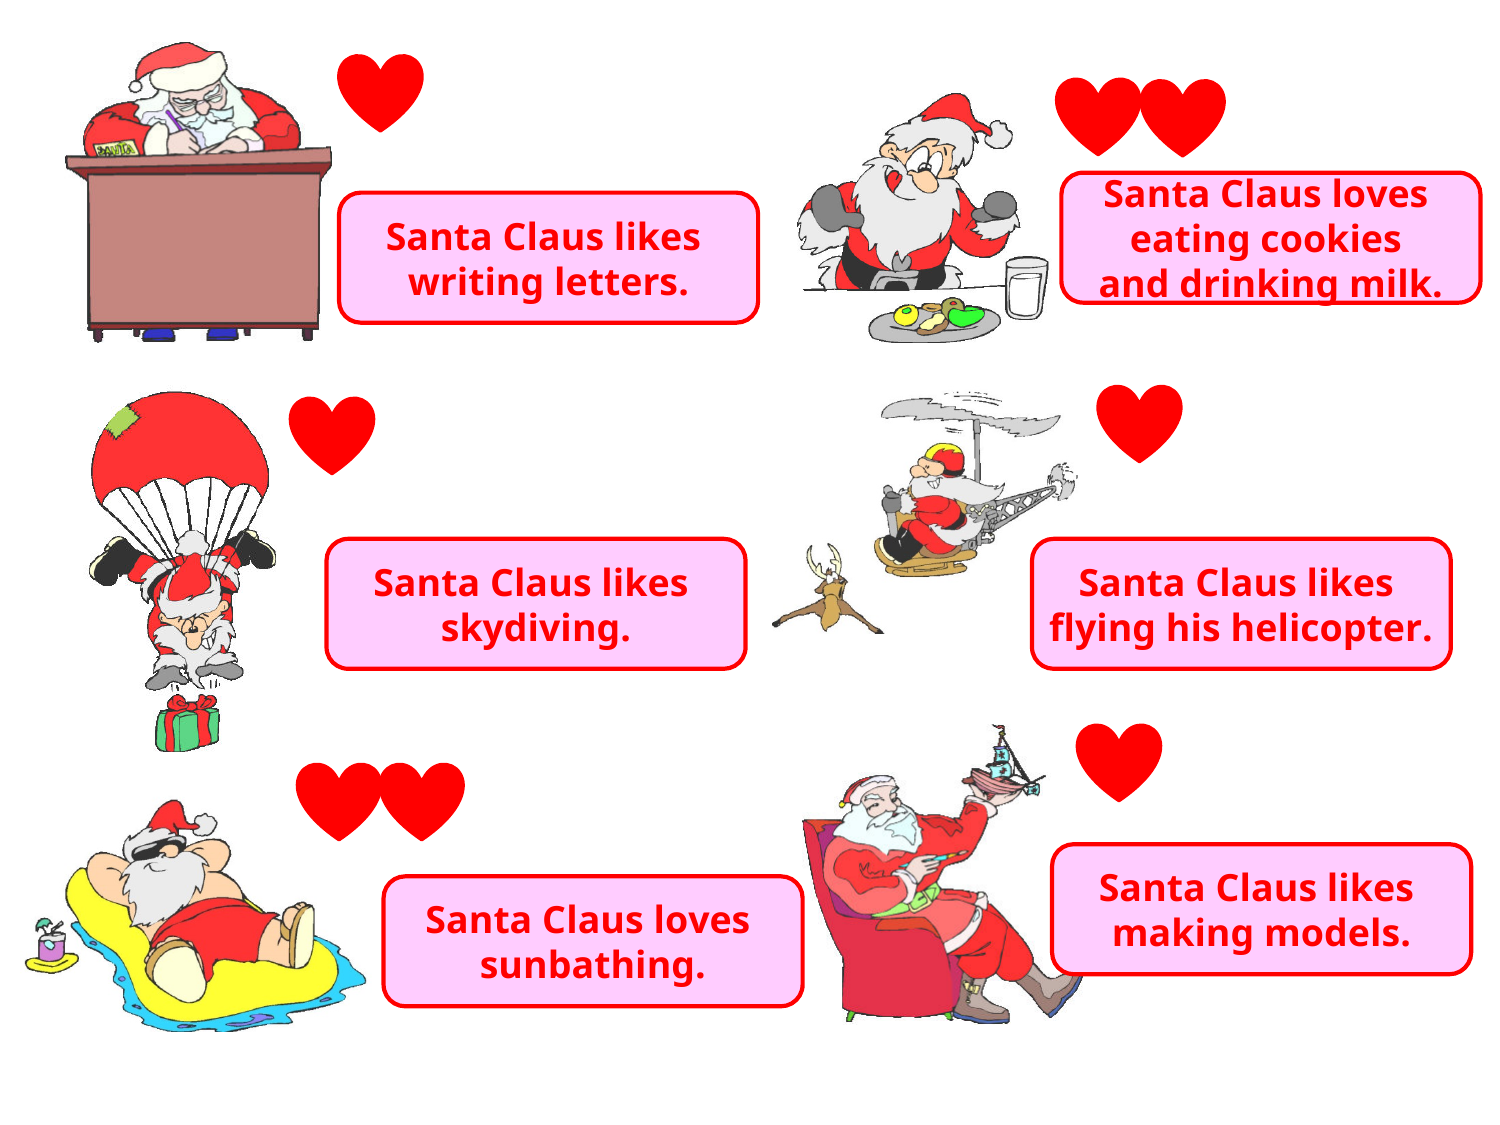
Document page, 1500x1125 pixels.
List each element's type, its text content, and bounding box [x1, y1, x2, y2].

picture [802, 724, 1084, 1025]
picture [64, 42, 332, 343]
picture [20, 786, 374, 1032]
text_box Santa Claus loves eating cookies and drinking milk. [1061, 172, 1481, 303]
text_box [1056, 79, 1140, 155]
text_box [297, 764, 464, 840]
text_box Santa Claus likes skydiving. [326, 538, 746, 669]
picture [797, 78, 1057, 343]
picture [83, 385, 282, 752]
text_box Santa Claus likes writing letters. [339, 192, 759, 323]
text_box Santa Claus likes flying his helicopter. [1031, 538, 1451, 669]
picture [772, 385, 1082, 634]
text_box [338, 55, 423, 132]
text_box [1077, 725, 1161, 801]
text_box [1141, 80, 1225, 157]
text_box [290, 398, 374, 474]
text_box Santa Claus likes making models. [1052, 844, 1472, 975]
text_box Santa Claus loves sunbathing. [383, 876, 803, 1007]
text_box [1097, 386, 1182, 462]
